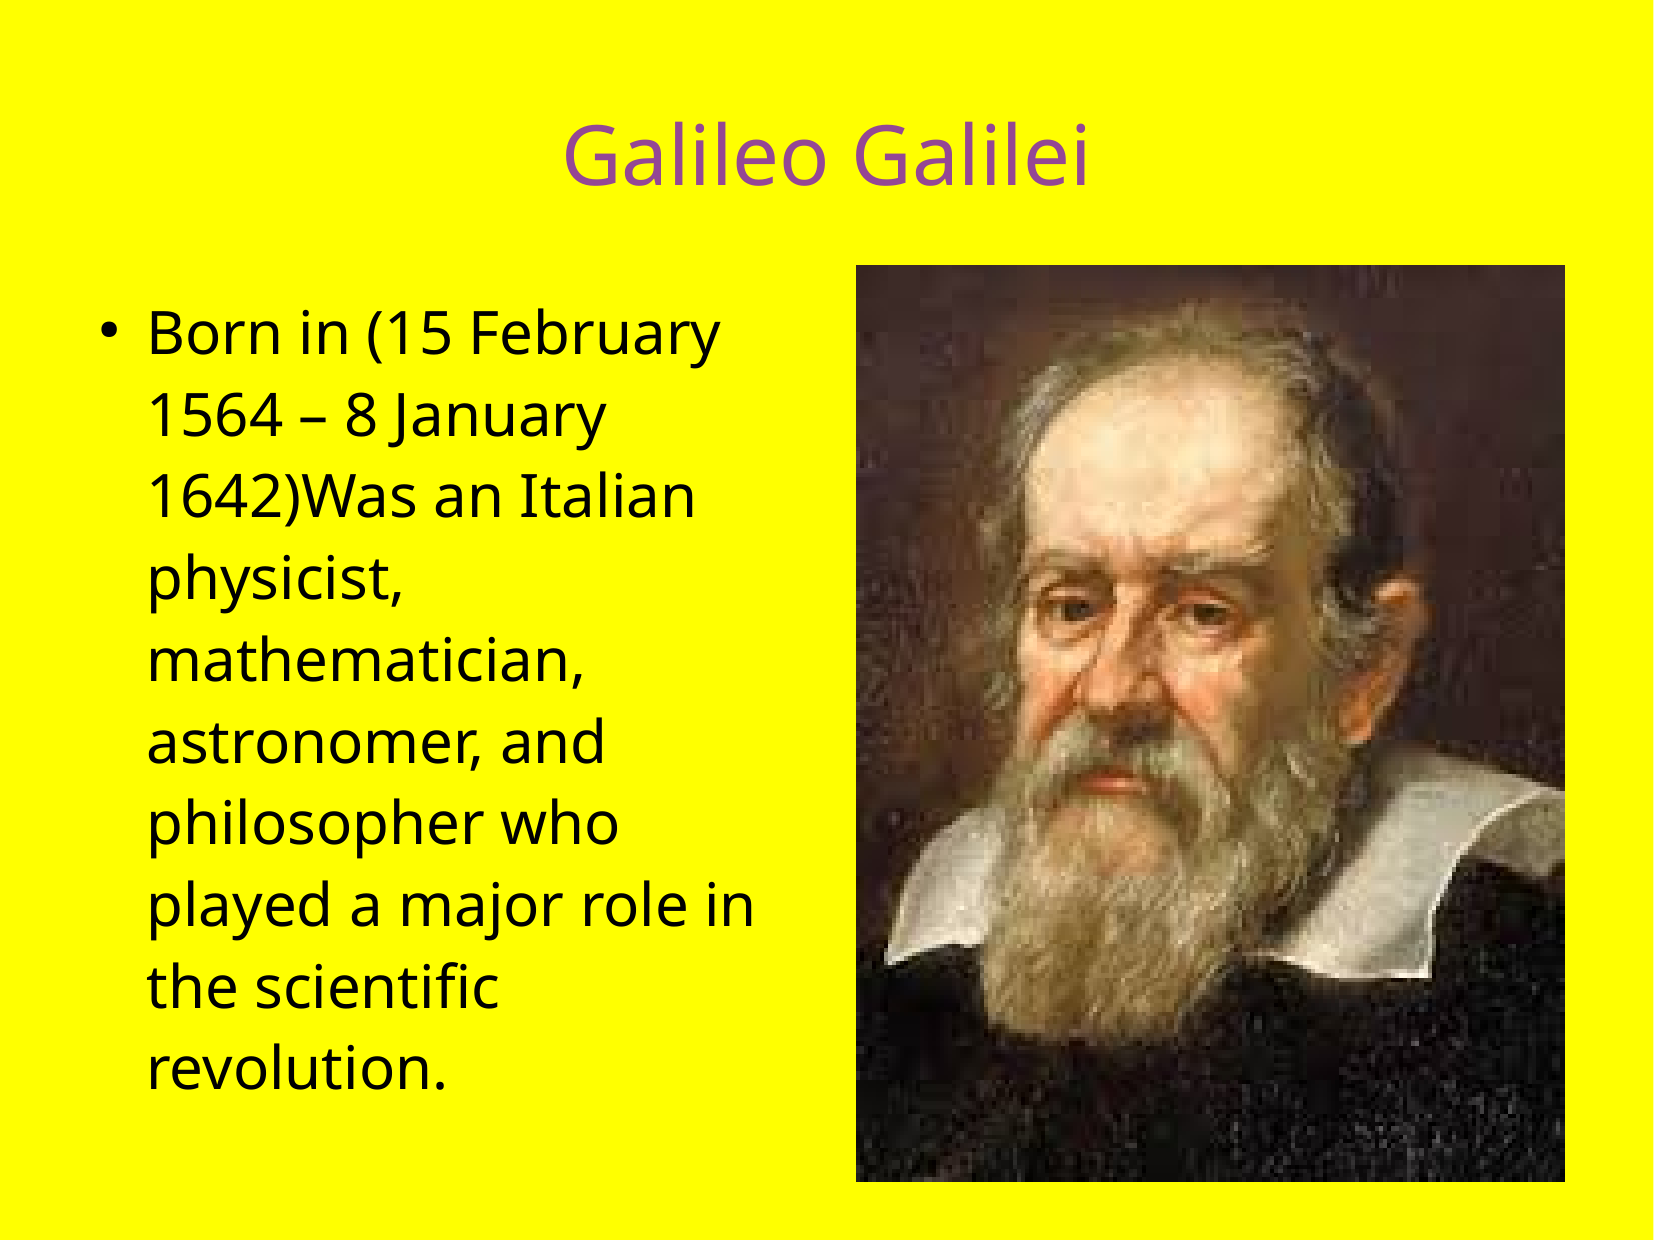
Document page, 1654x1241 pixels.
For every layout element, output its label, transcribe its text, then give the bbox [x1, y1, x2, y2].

picture [845, 265, 1572, 1182]
list Born in (15 February 1564 – 8 January 1642)Was an Italian physicist, mathematician, astronomer, and philosopher who played a major role in the scientific revolution. [82, 290, 809, 1109]
title Galileo Galilei [82, 56, 1571, 250]
